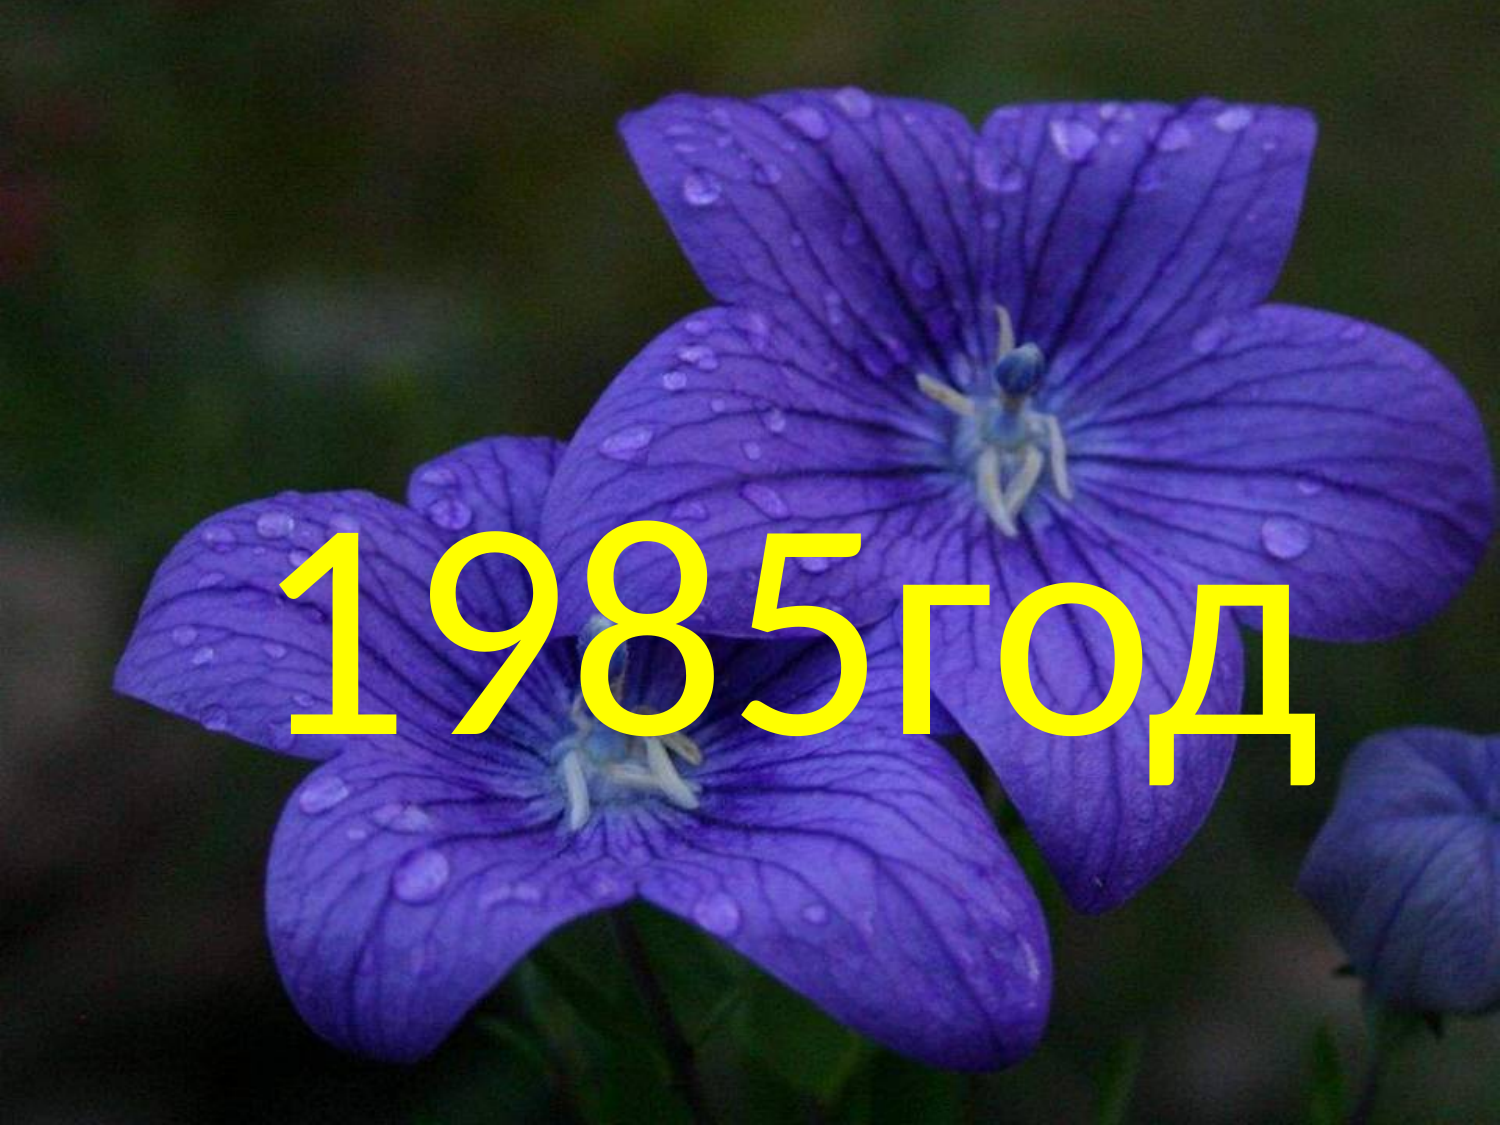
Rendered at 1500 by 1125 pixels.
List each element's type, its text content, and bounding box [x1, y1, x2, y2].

picture [0, 0, 1500, 1125]
title 1985год [112, 609, 1463, 798]
